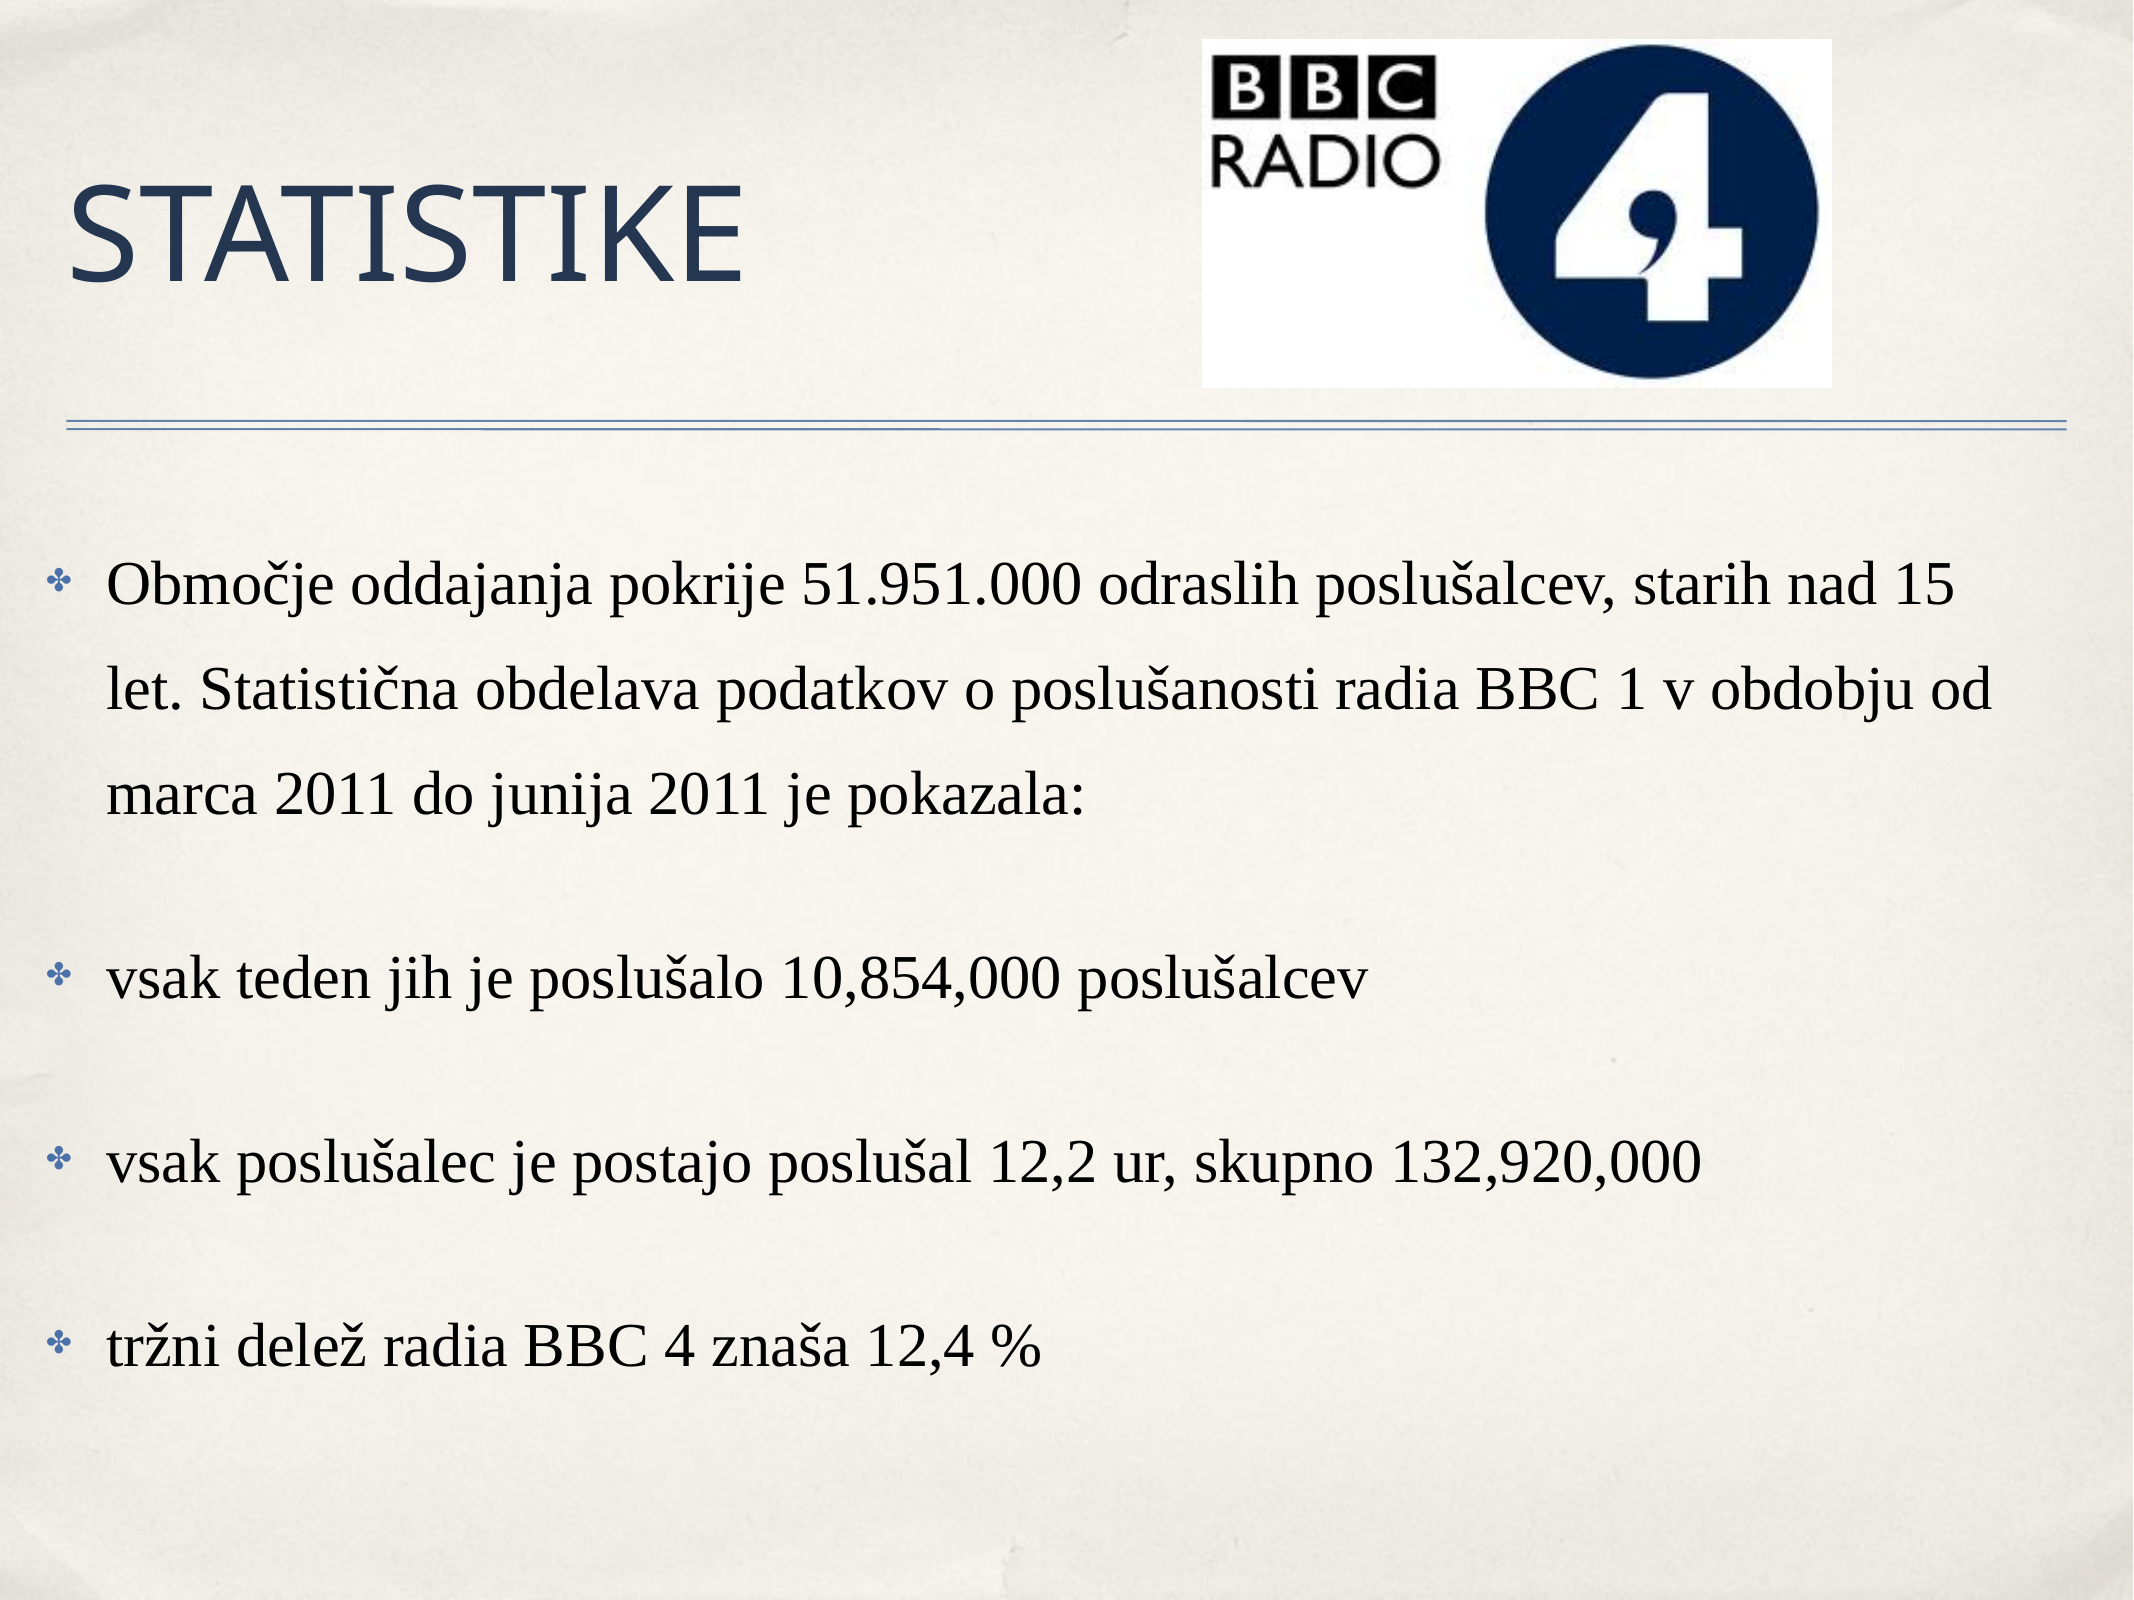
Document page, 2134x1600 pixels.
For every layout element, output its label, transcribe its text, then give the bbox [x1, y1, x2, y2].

picture [0, 0, 2134, 1600]
title STATISTIKE [58, 63, 2075, 414]
list Območje oddajanja pokrije 51.951.000 odraslih poslušalcev, starih nad 15 let. Statistična obdelava podatkov o poslušanosti radia BBC 1 v obdobju od marca 2011 do junija 2011 je pokazala: vsak teden jih je poslušalo 10,854,000 poslušalcev vsak poslušalec je postajo poslušal 12,2 ur, skupno 132,920,000 tržni delež radia BBC 4 znaša 12,4 % [37, 413, 2055, 1479]
